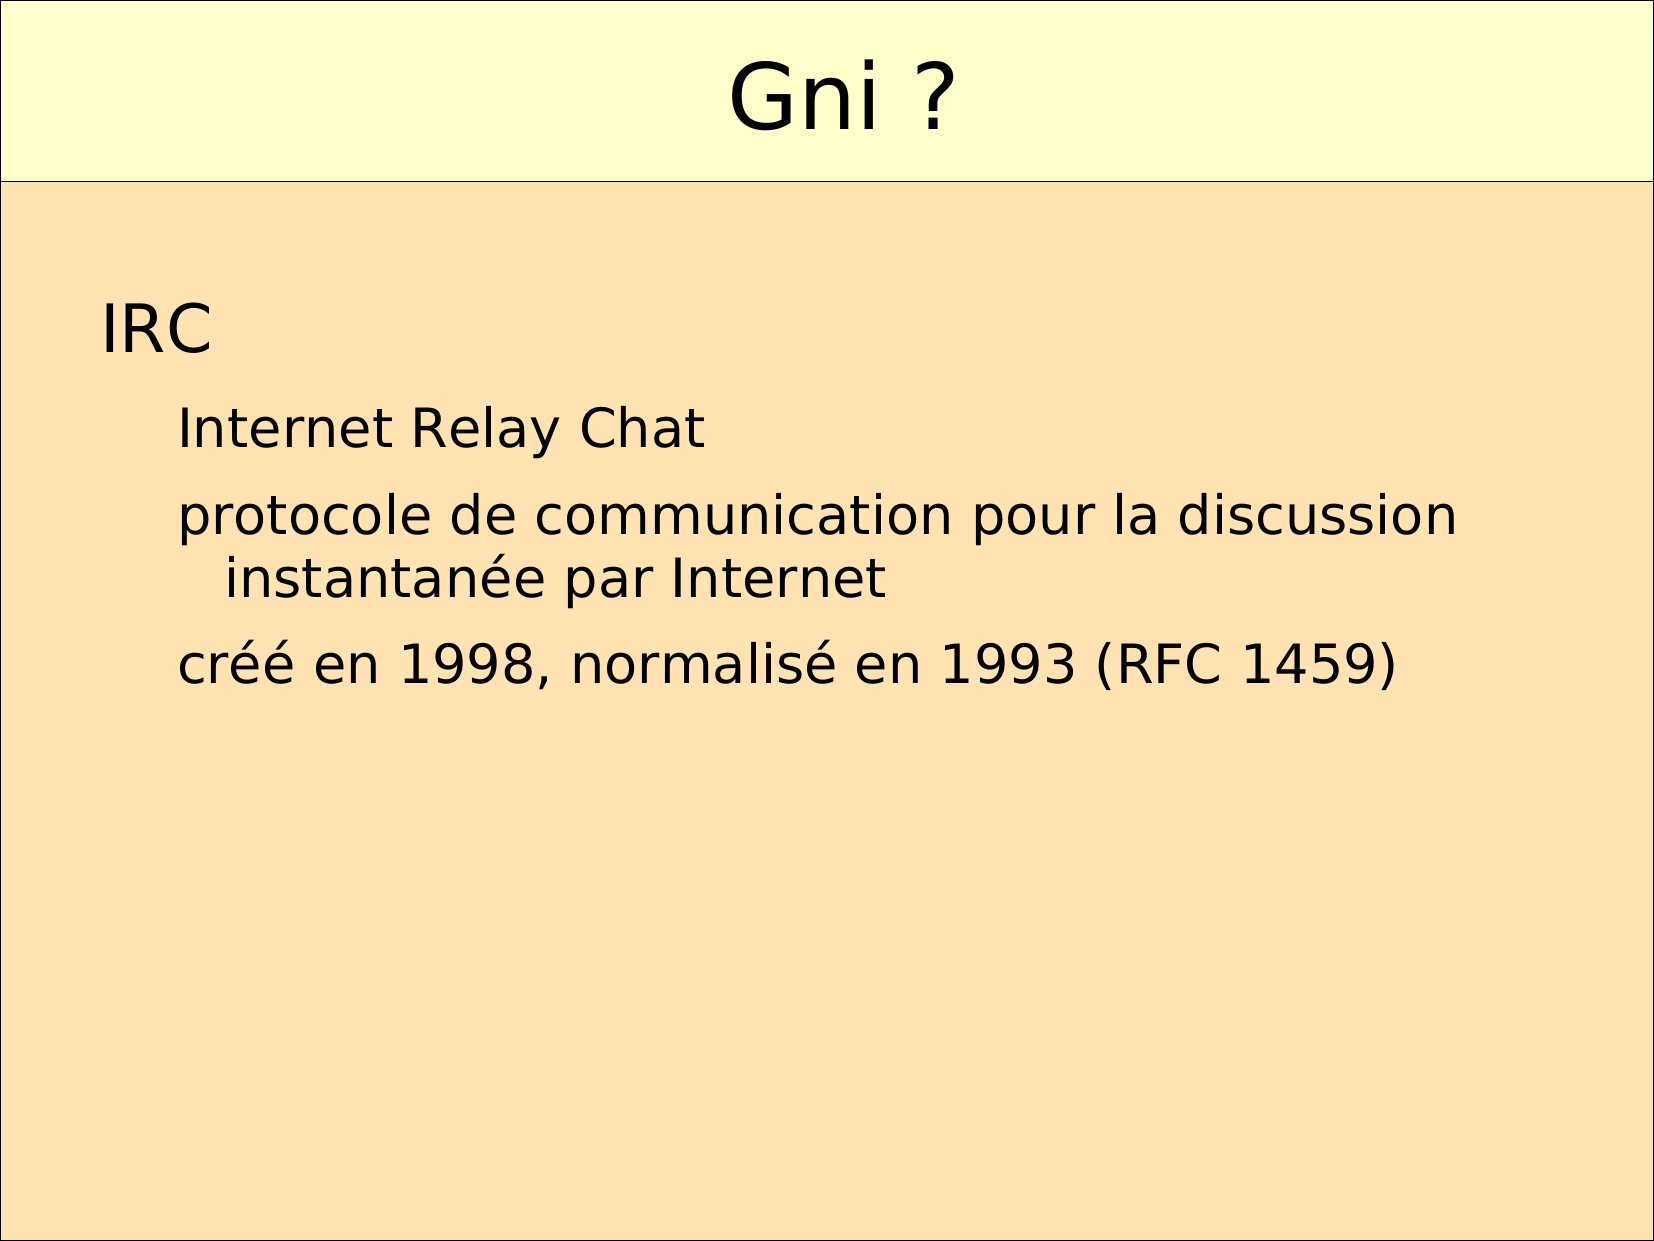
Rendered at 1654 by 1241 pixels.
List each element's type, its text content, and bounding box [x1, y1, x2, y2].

list IRC Internet Relay Chat protocole de communication pour la discussion instantanée par Internet créé en 1998, normalisé en 1993 (RFC 1459) [82, 290, 1571, 1094]
title Gni ? [135, 43, 1552, 151]
